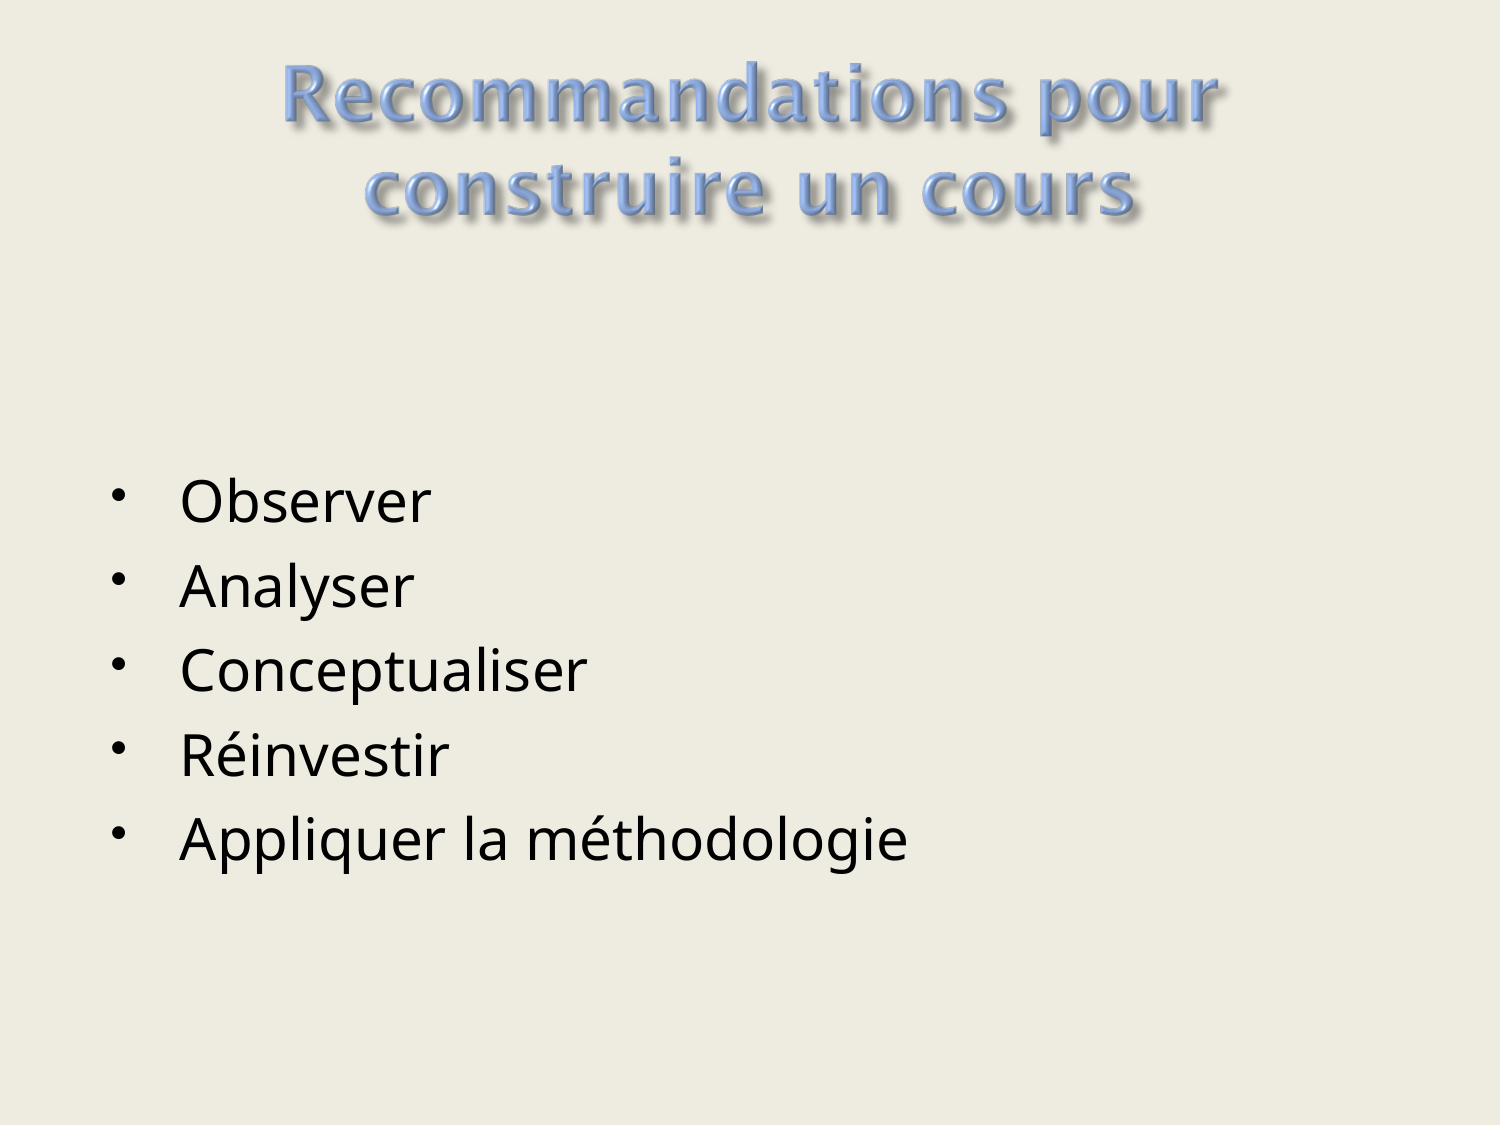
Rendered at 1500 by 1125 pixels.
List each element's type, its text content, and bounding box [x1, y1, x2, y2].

list Observer Analyser Conceptualiser Réinvestir Appliquer la méthodologie [75, 456, 1426, 1035]
text_box [73, 16, 1427, 254]
